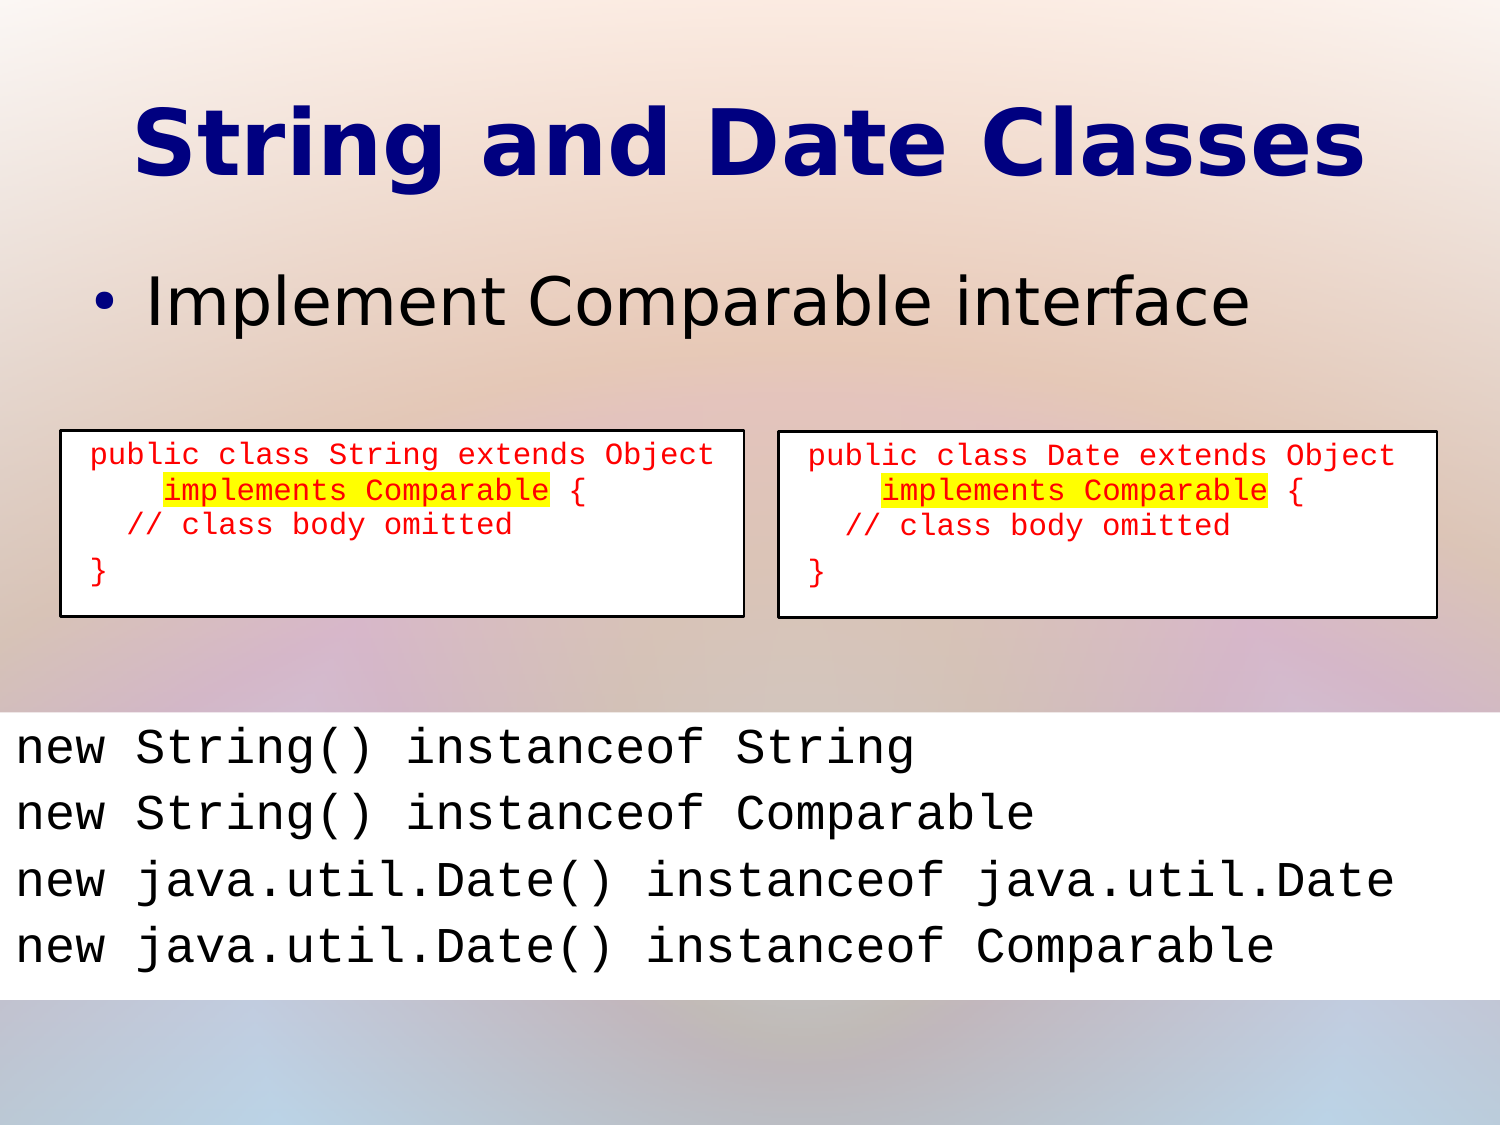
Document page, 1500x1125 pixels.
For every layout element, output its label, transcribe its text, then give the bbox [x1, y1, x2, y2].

picture [0, 0, 1500, 712]
picture [0, 1000, 1500, 1125]
chart [37, 409, 1460, 638]
title String and Date Classes [75, 50, 1425, 238]
text_box new String() instanceof String new String() instanceof Comparable new java.util.Date() instanceof java.util.Date new java.util.Date() instanceof Comparable [0, 712, 1500, 1000]
list Implement Comparable interface [75, 263, 1388, 376]
